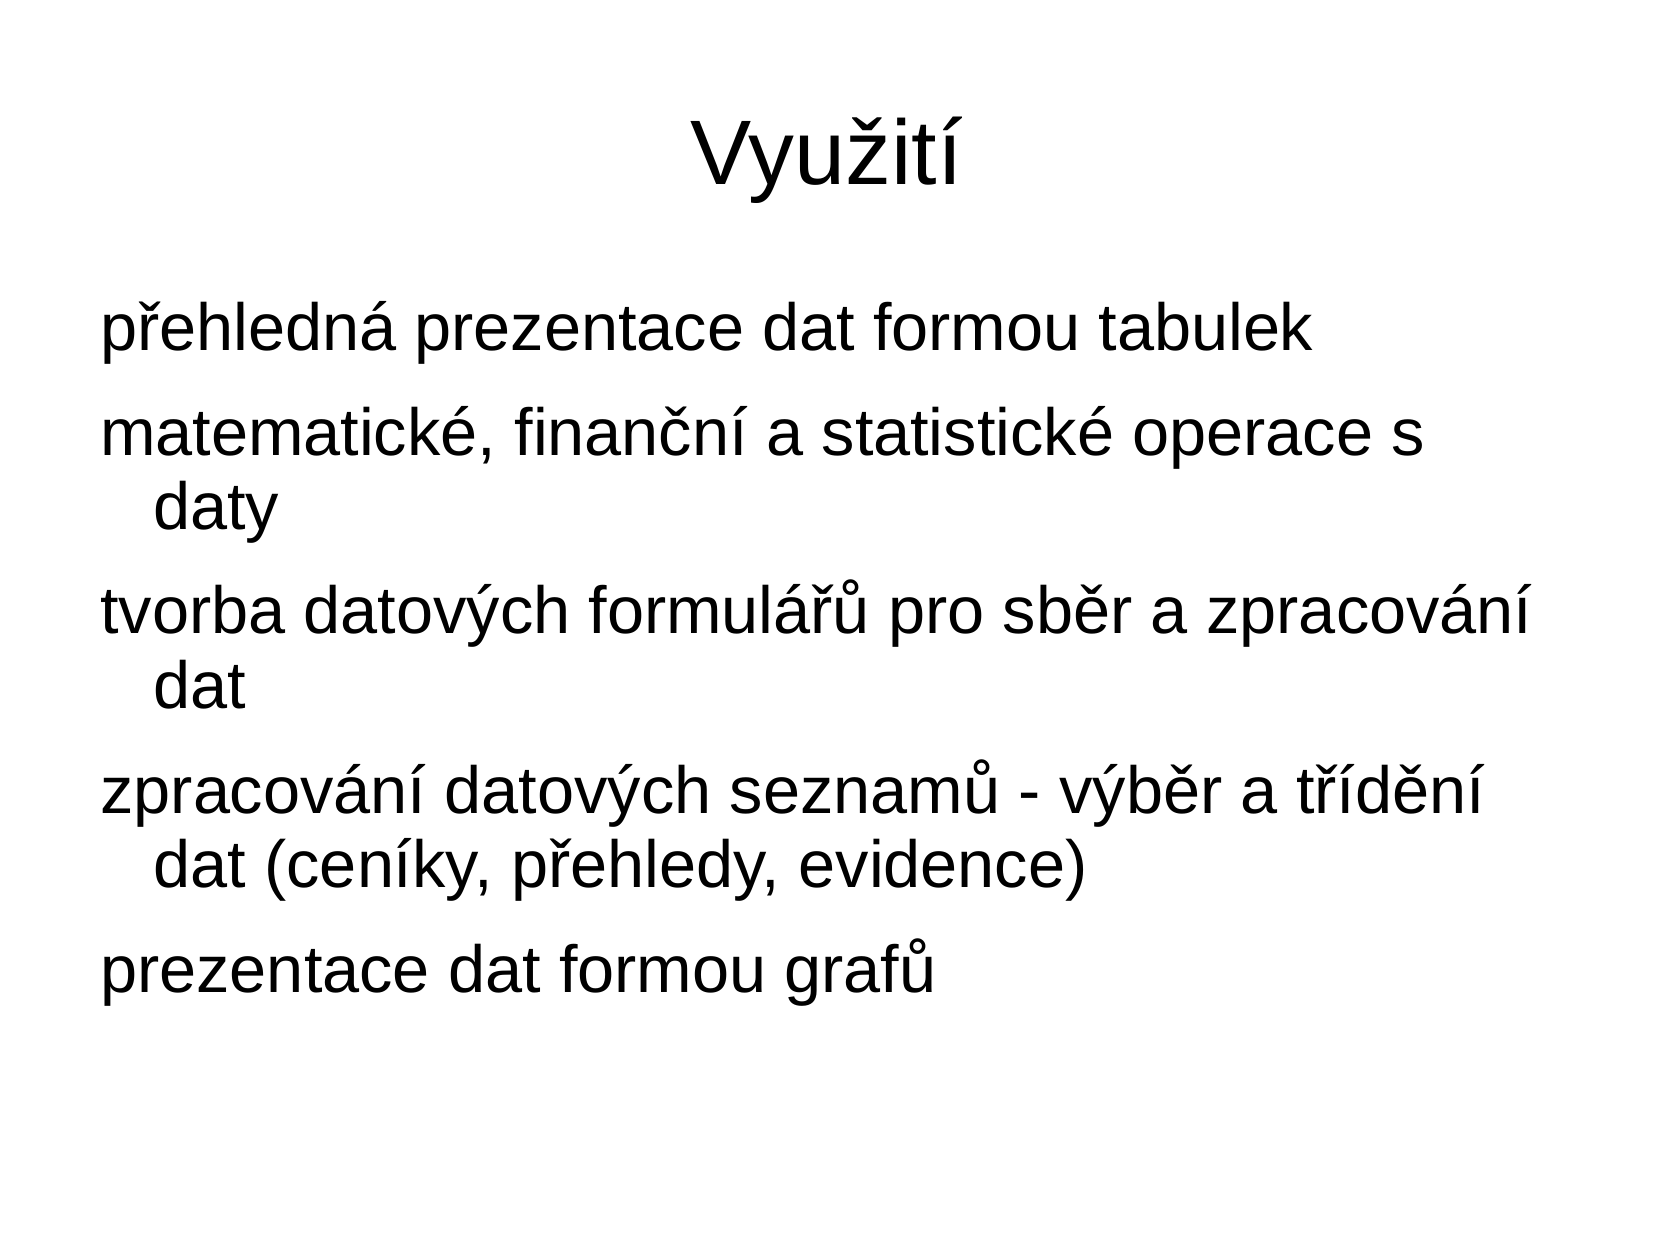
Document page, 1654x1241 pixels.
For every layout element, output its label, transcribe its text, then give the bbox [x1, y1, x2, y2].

list přehledná prezentace dat formou tabulek matematické, finanční a statistické operace s daty tvorba datových formulářů pro sběr a zpracování dat zpracování datových seznamů - výběr a třídění dat (ceníky, přehledy, evidence) prezentace dat formou grafů [82, 290, 1571, 1094]
title Využití [82, 56, 1571, 250]
